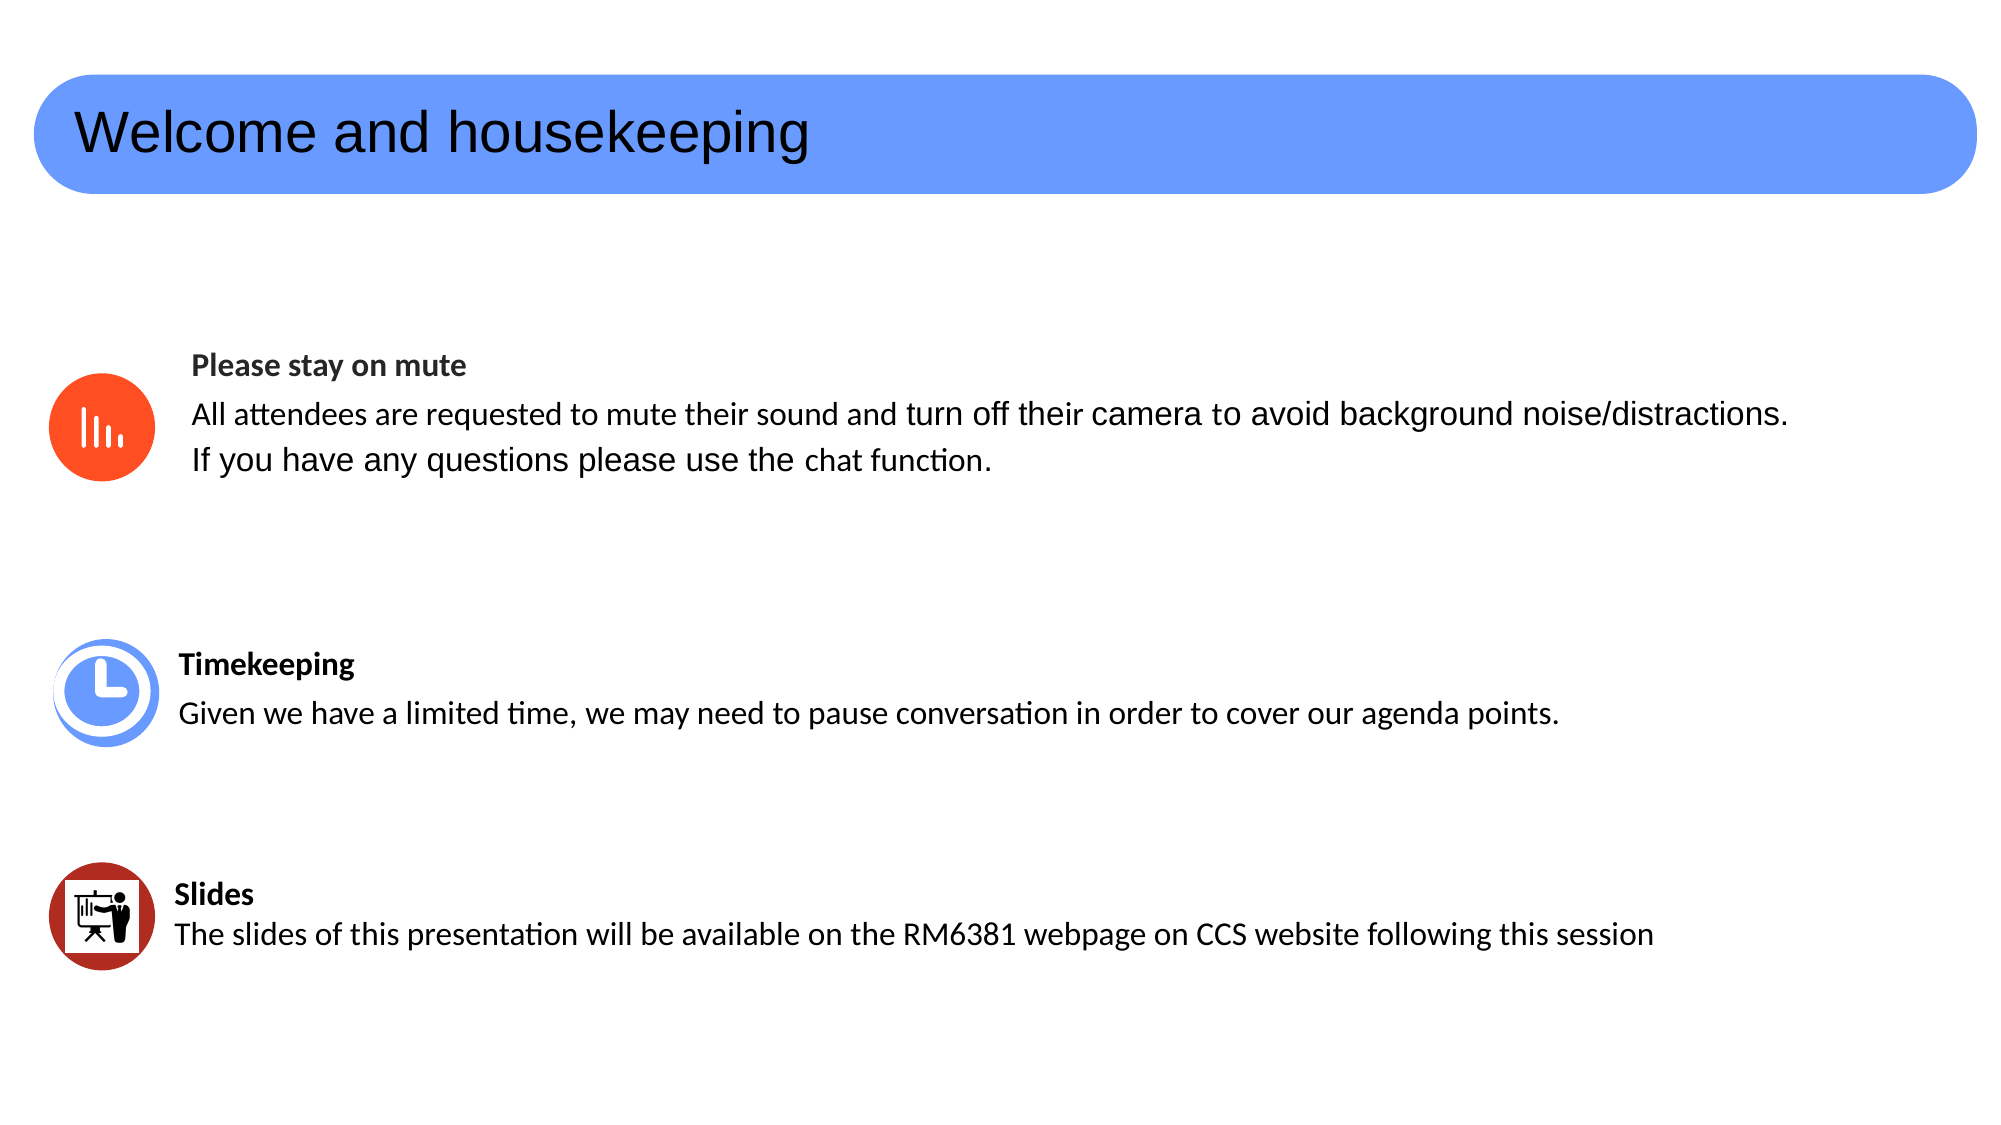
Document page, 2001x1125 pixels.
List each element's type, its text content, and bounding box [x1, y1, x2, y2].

text_box Please stay on mute [187, 340, 728, 384]
text_box [48, 862, 156, 971]
title Welcome and housekeeping [74, 94, 1647, 182]
text_box Given we have a limited time, we may need to pause conversation in order to cover our agenda points. [174, 682, 1831, 734]
picture [65, 880, 139, 953]
text_box [53, 639, 160, 748]
text_box [48, 373, 156, 482]
text_box All attendees are requested to mute their sound and turn off their camera to avoid background noise/distractions. If you have any questions please use the chat function. [187, 384, 1962, 482]
text_box Slides The slides of this presentation will be available on the RM6381 webpage on CCS website following this session [159, 856, 1912, 1049]
text_box Timekeeping [174, 639, 740, 682]
